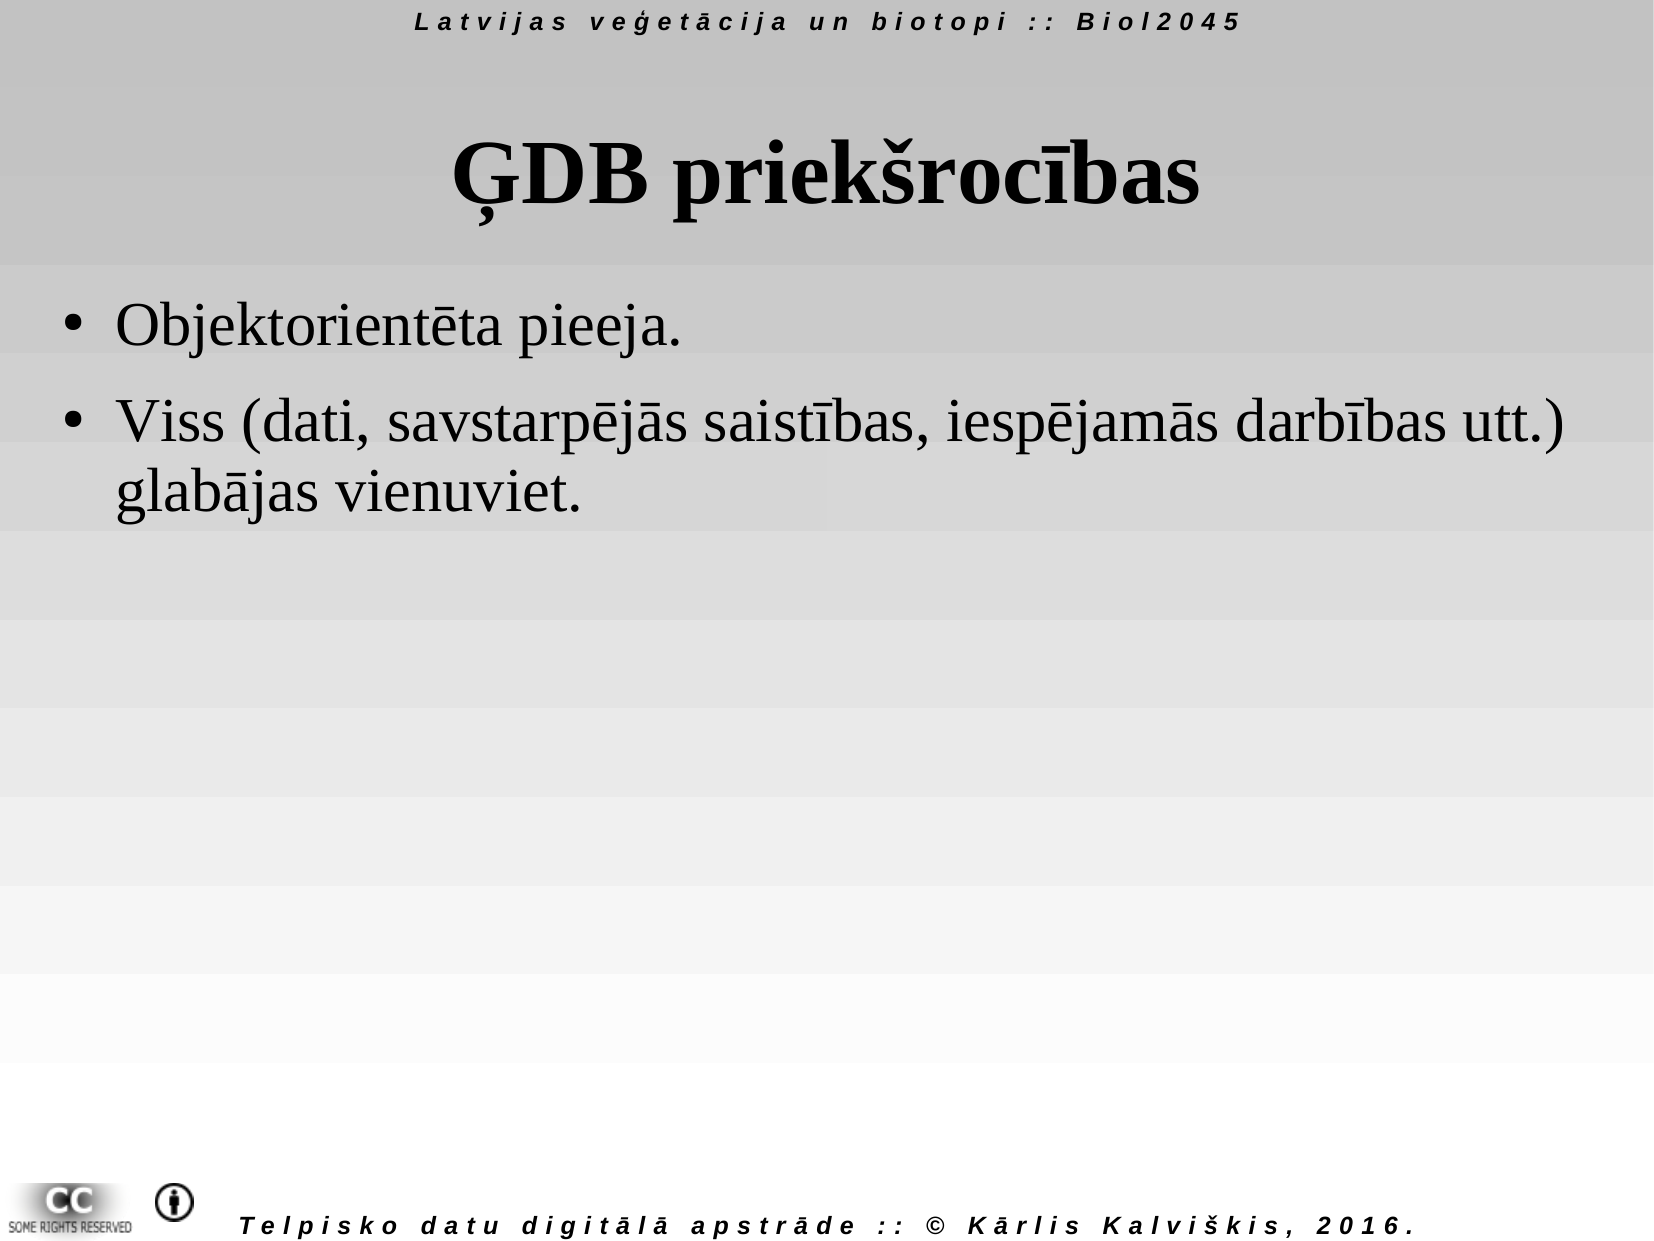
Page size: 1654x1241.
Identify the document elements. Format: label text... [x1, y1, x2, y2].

list Objektorientēta pieeja. Viss (dati, savstarpējās saistības, iespējamās darbības utt.) glabājas vienuviet. [44, 289, 1610, 1113]
picture [0, 0, 1654, 1241]
title ĢDB priekšrocības [29, 49, 1625, 296]
